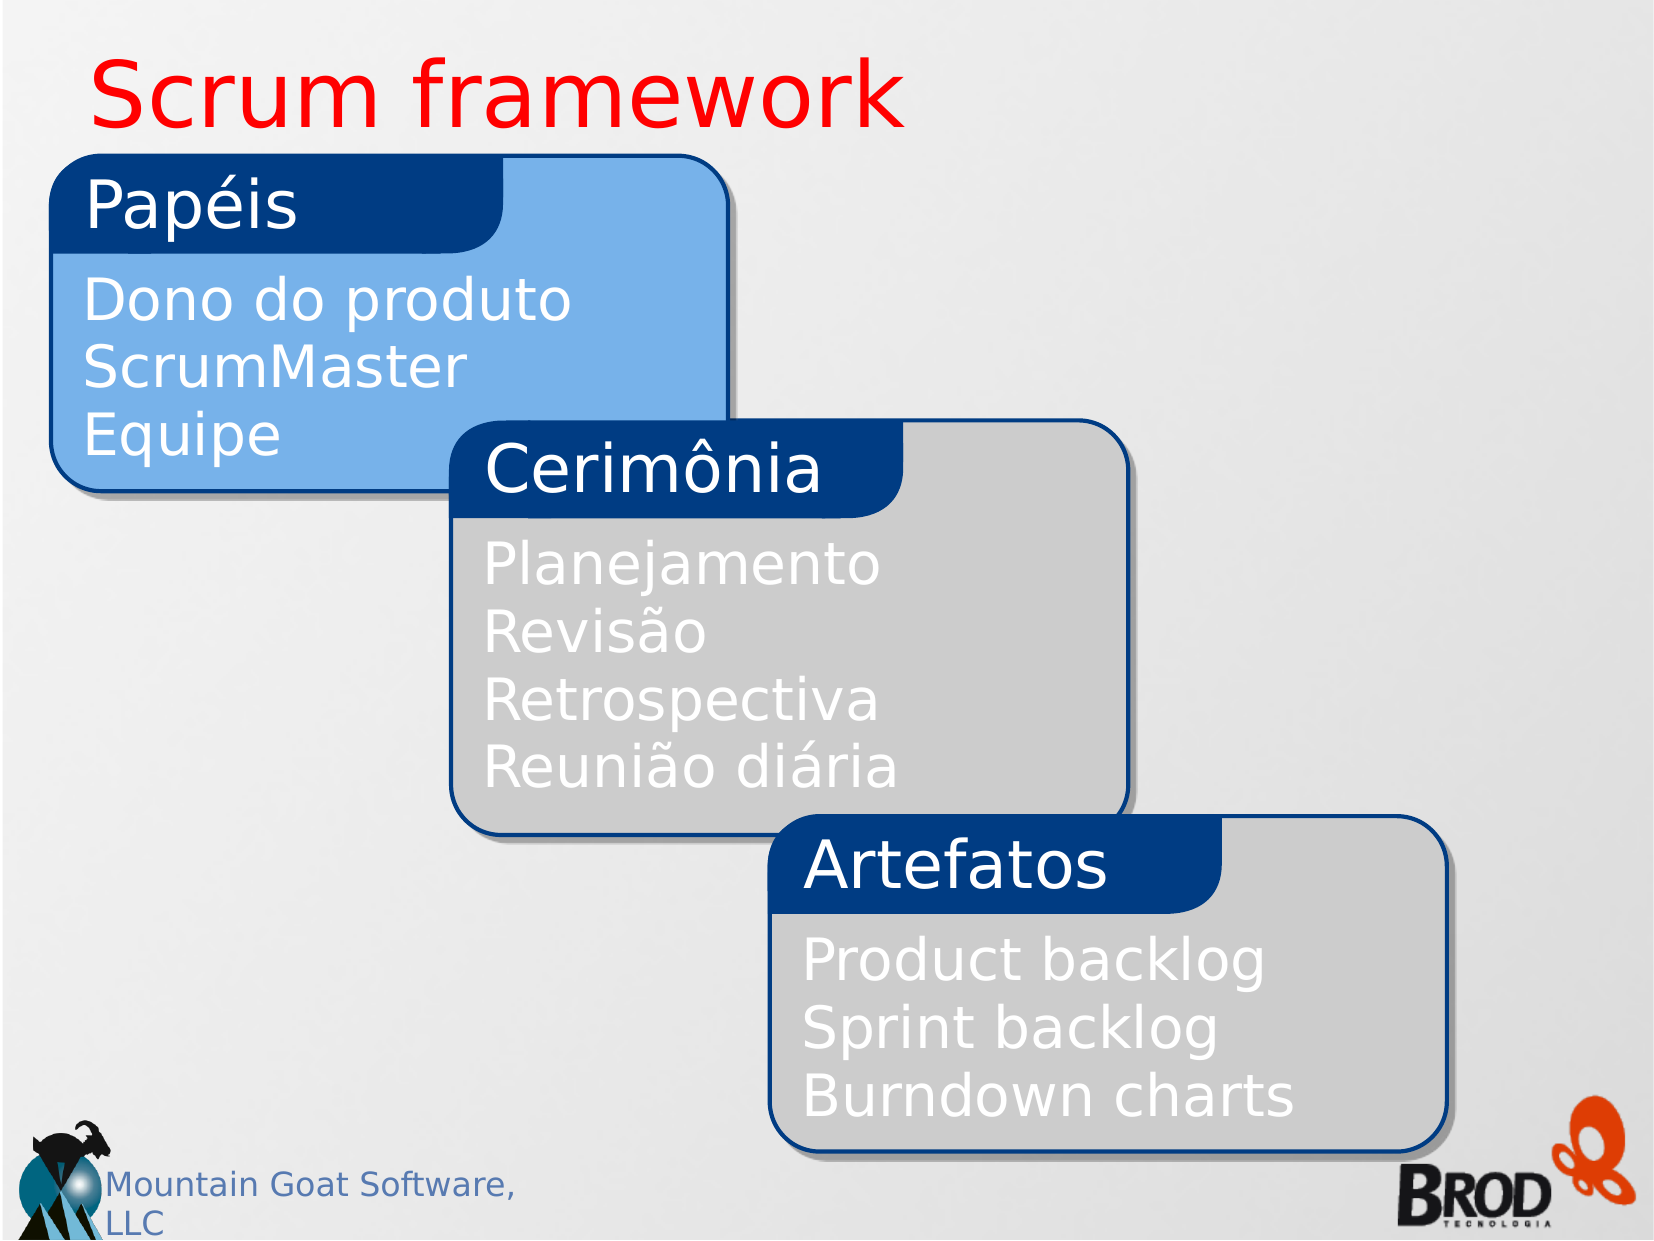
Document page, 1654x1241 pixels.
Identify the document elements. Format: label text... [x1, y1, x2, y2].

text_box Papéis [76, 157, 424, 250]
title Scrum framework [82, 35, 1571, 156]
text_box Artefatos [794, 818, 1143, 910]
text_box Product backlog Sprint backlog Burndown charts [792, 918, 1412, 1135]
text_box [48, 156, 1447, 1152]
text_box Dono do produto ScrumMaster Equipe [73, 257, 639, 475]
picture [2, 0, 1654, 1241]
text_box Cerimônia [476, 422, 935, 515]
text_box Planejamento Revisão Retrospectiva Reunião diária [473, 522, 1200, 806]
